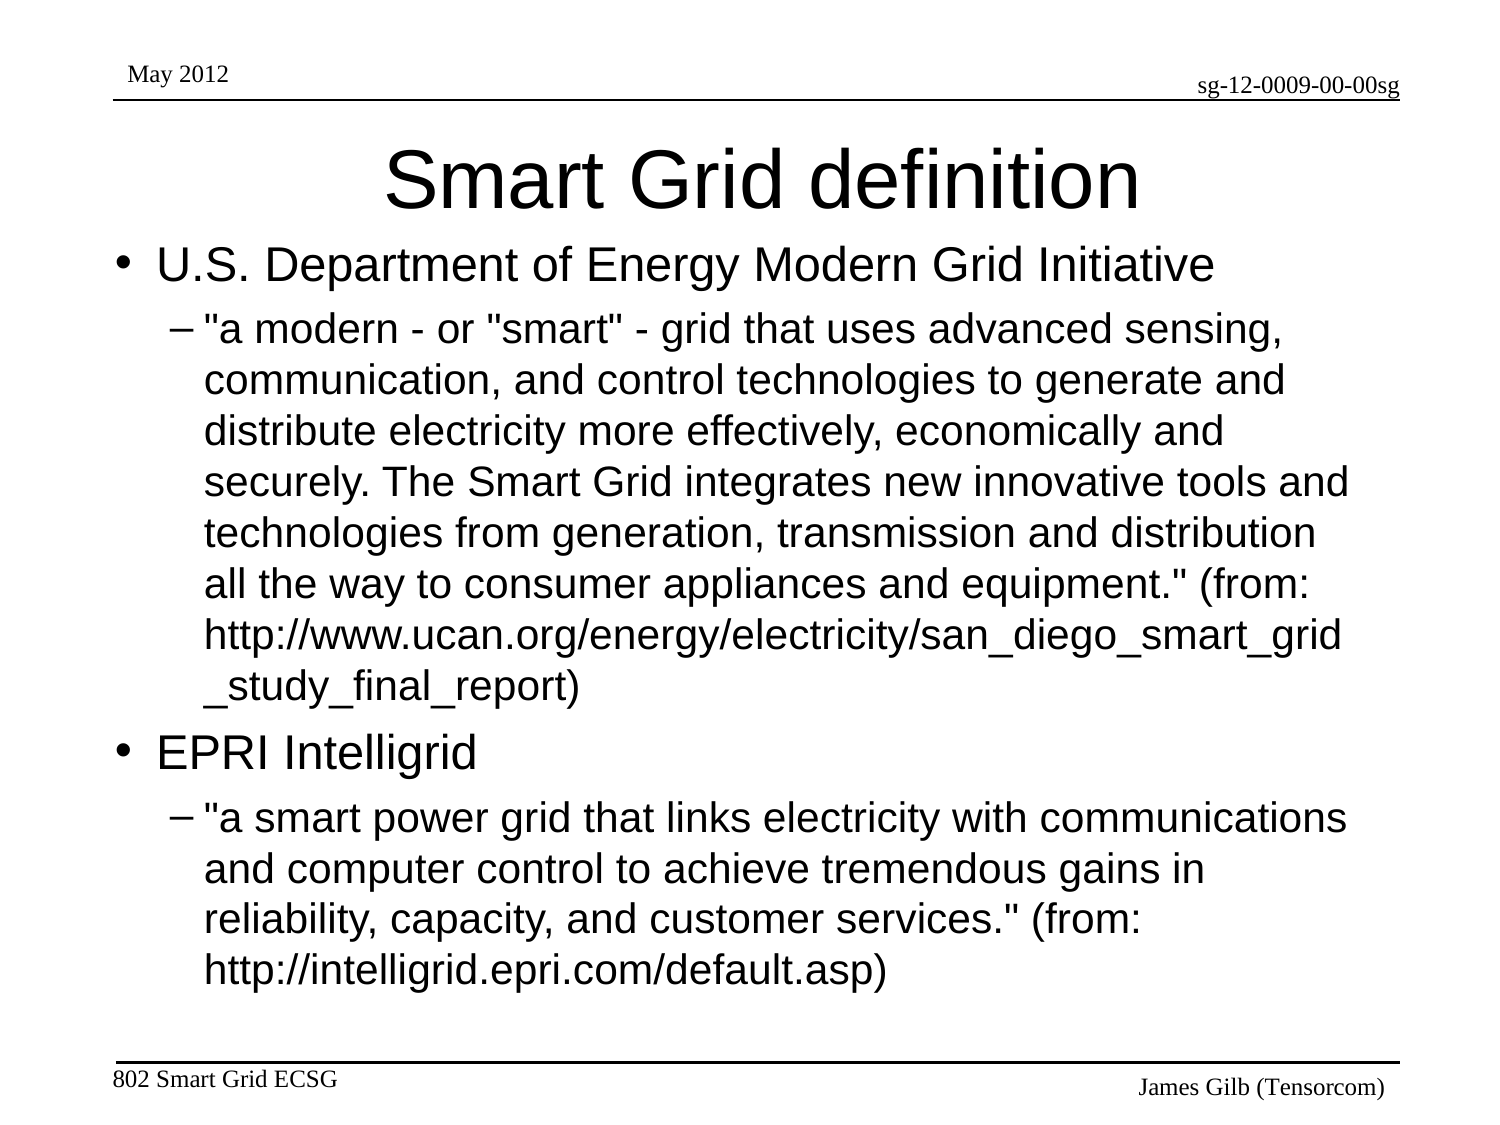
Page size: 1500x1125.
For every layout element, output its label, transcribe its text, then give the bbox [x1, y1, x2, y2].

list U.S. Department of Energy Modern Grid Initiative "a modern - or "smart" - grid that uses advanced sensing, communication, and control technologies to generate and distribute electricity more effectively, economically and securely. The Smart Grid integrates new innovative tools and technologies from generation, transmission and distribution all the way to consumer appliances and equipment." (from: http://www.ucan.org/energy/electricity/san_diego_smart_grid_study_final_report) EPRI Intelligrid "a smart power grid that links electricity with communications and computer control to achieve tremendous gains in reliability, capacity, and customer services." (from: http://intelligrid.epri.com/default.asp) [99, 224, 1375, 1013]
title Smart Grid definition [125, 112, 1401, 238]
